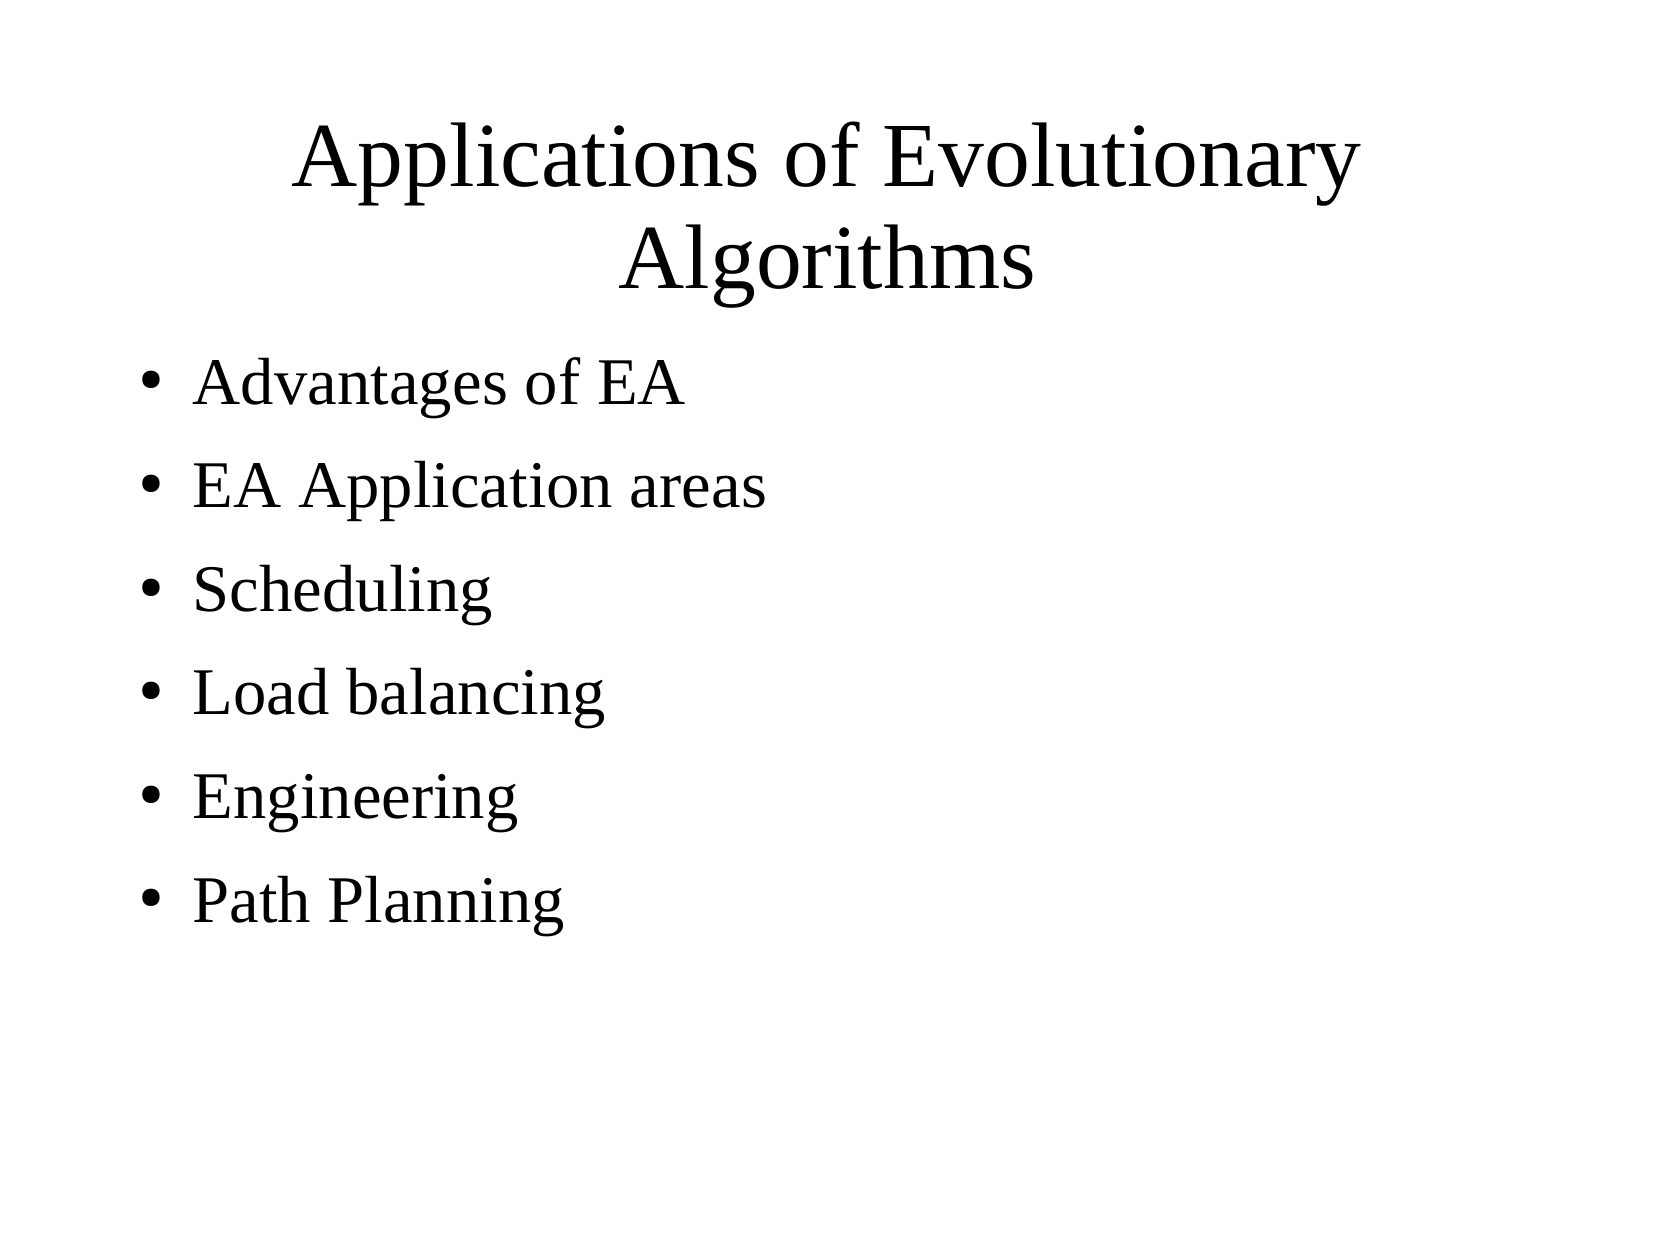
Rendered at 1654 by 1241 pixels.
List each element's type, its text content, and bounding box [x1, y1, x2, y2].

title Applications of Evolutionary Algorithms [121, 102, 1534, 311]
list Advantages of EA EA Application areas Scheduling Load balancing Engineering Path Planning [121, 344, 1534, 1127]
